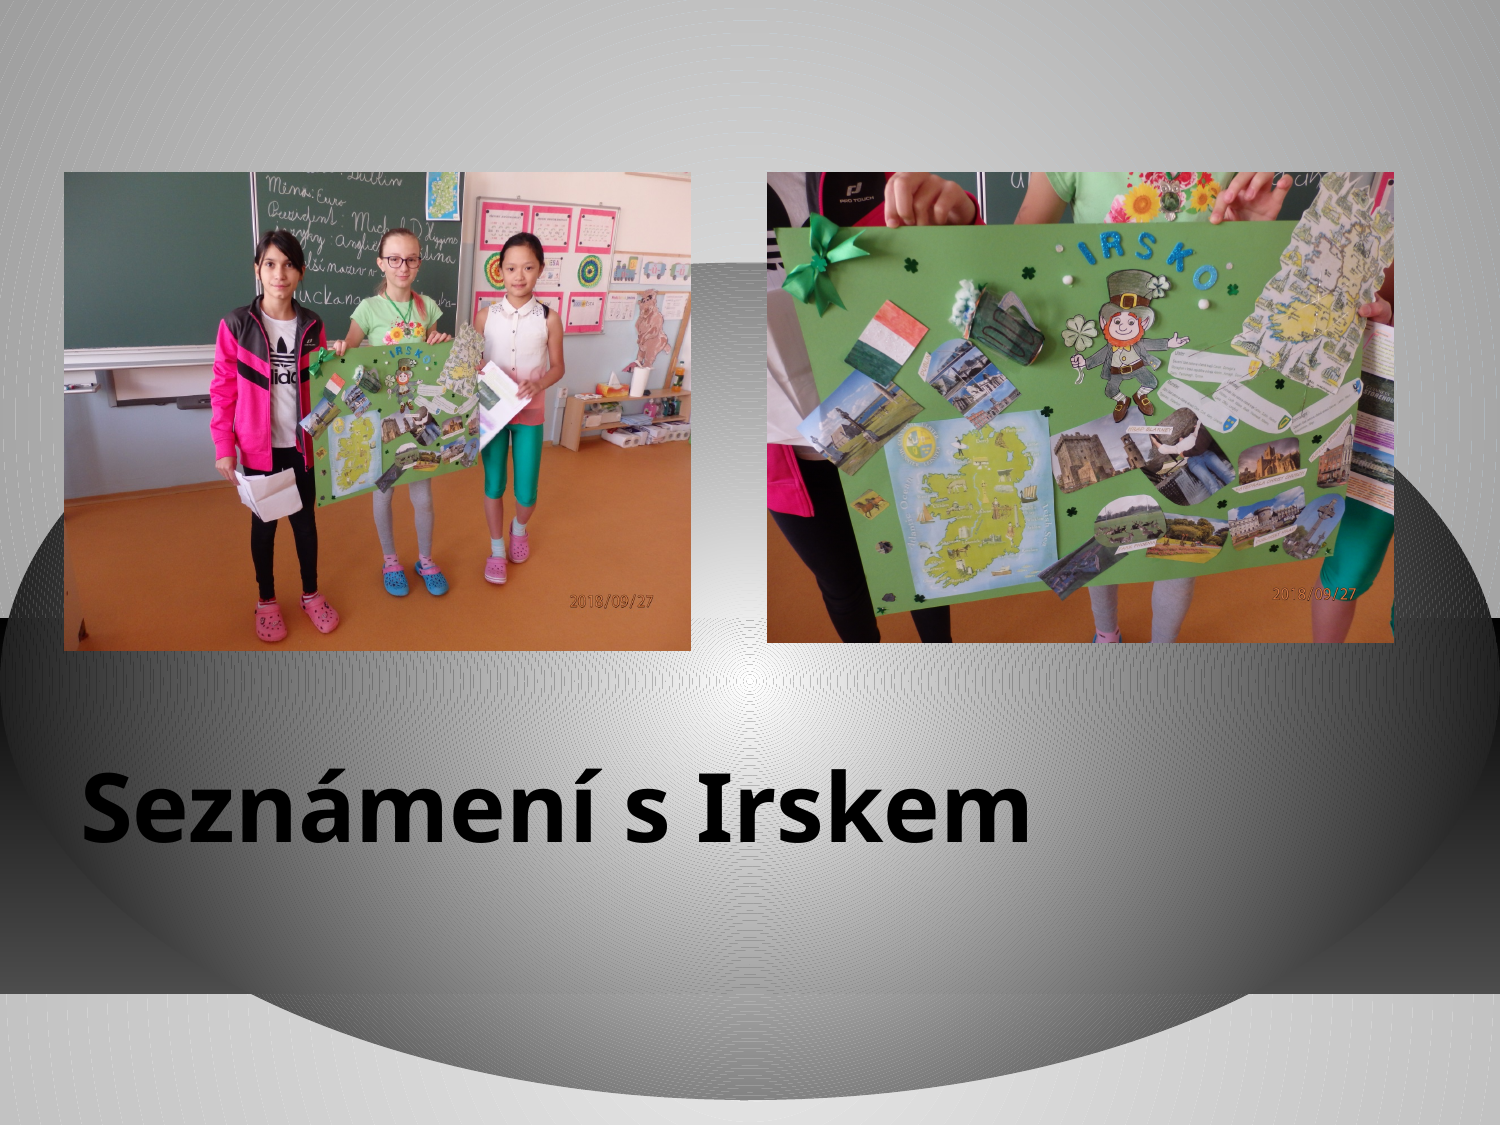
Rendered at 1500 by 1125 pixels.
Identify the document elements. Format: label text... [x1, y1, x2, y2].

title Seznámení s Irskem [64, 739, 1247, 1036]
picture [64, 172, 691, 651]
picture [767, 172, 1394, 643]
